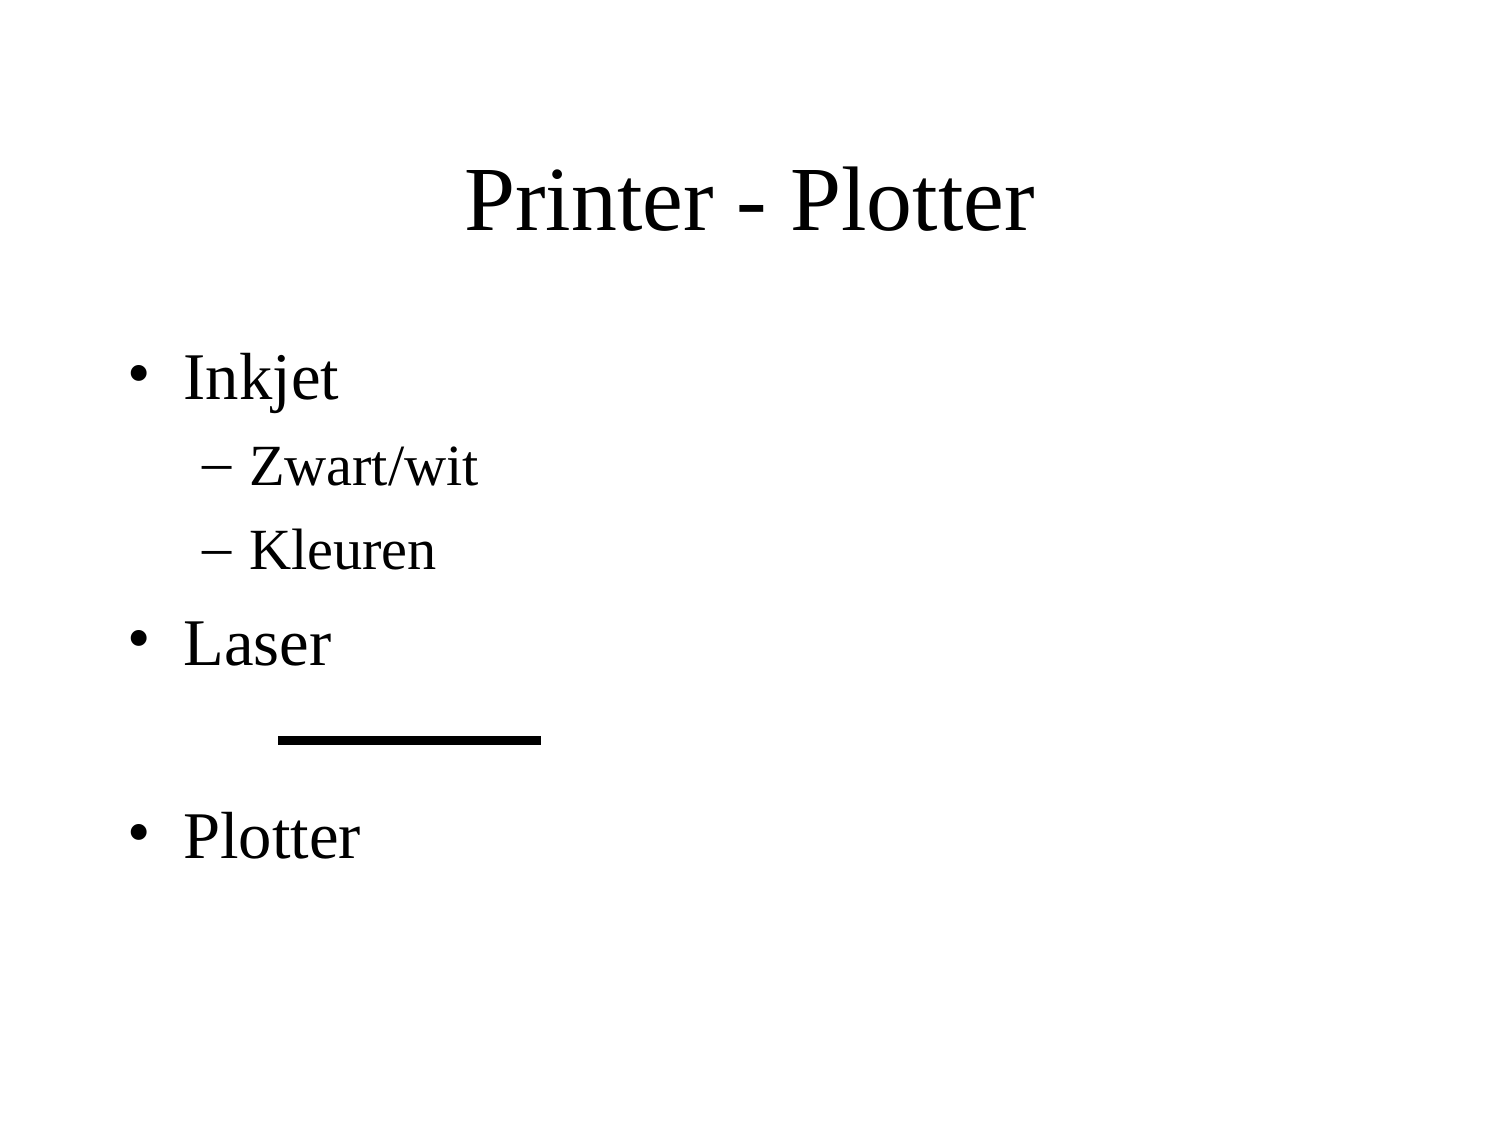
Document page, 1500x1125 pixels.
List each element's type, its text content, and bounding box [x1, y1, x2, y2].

title Printer - Plotter [112, 99, 1388, 288]
list Inkjet Zwart/wit Kleuren Laser Plotter [112, 324, 1388, 1000]
